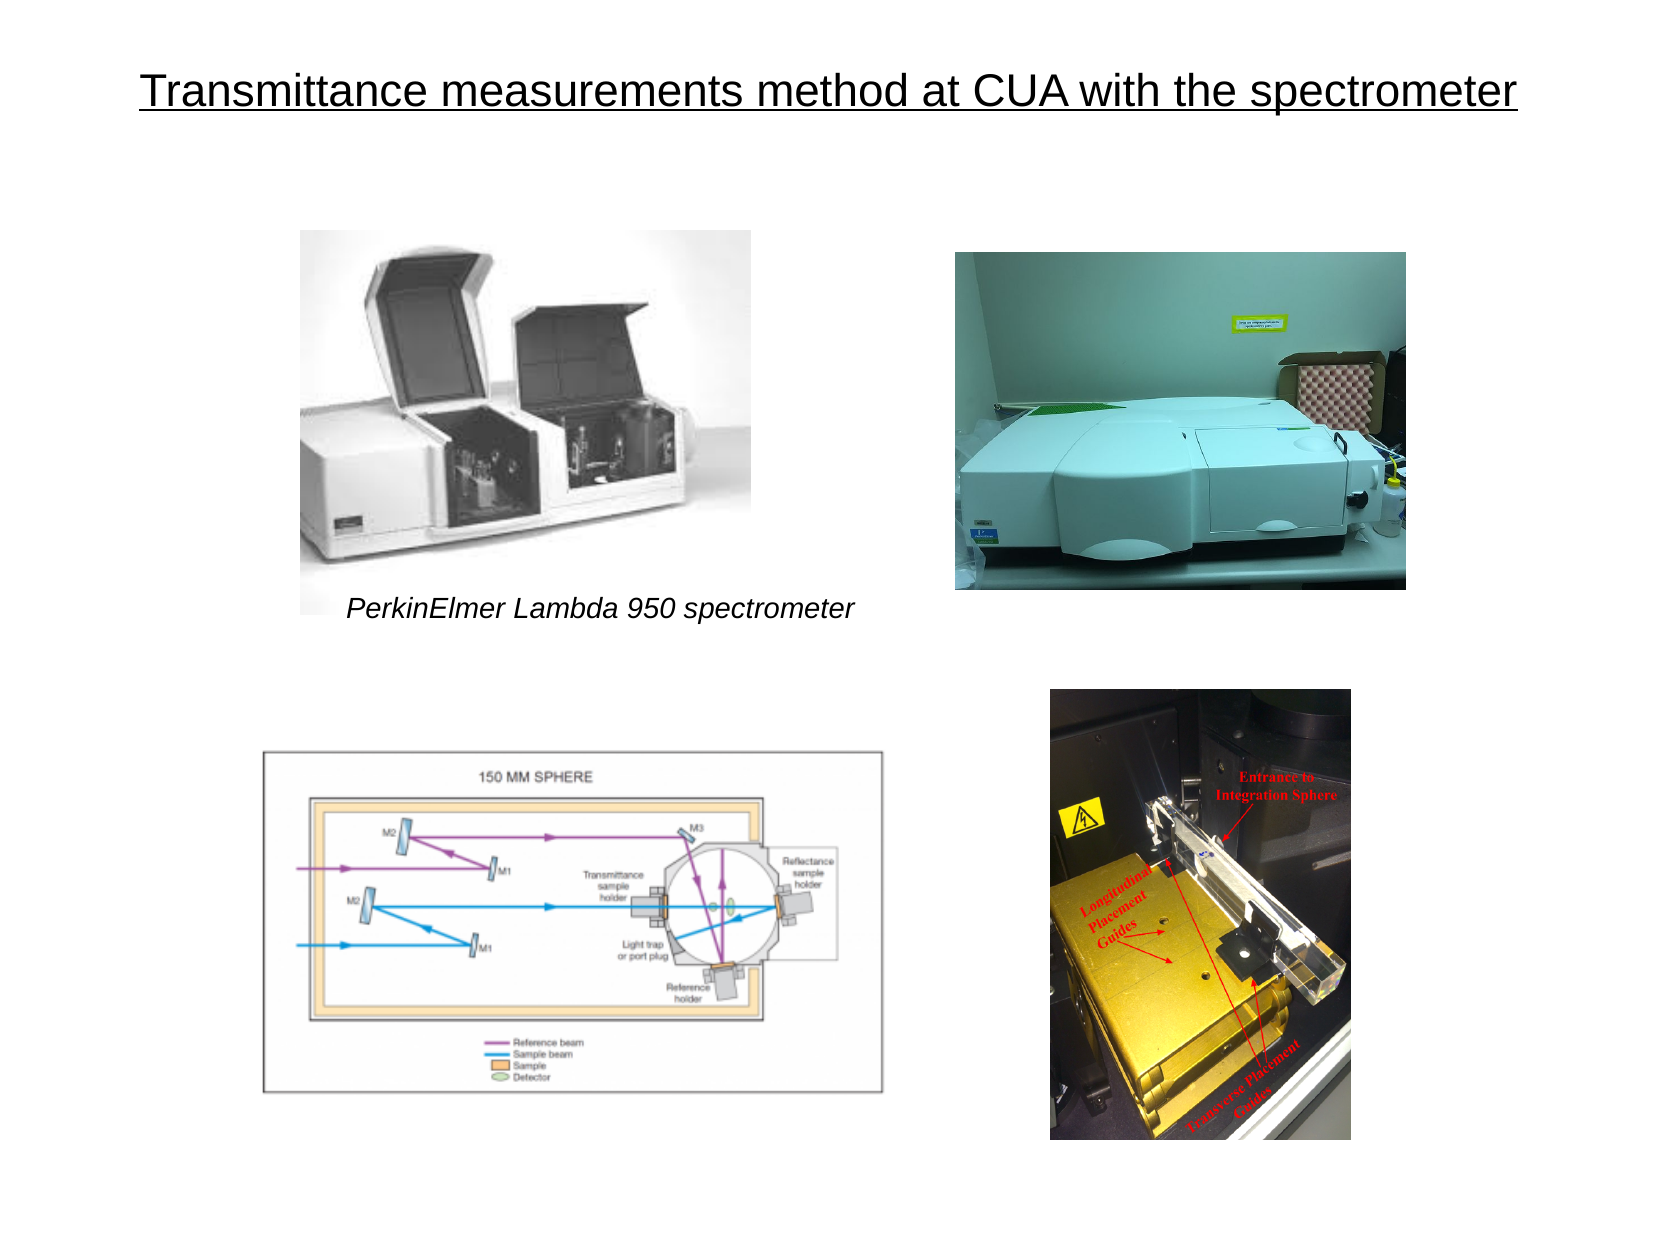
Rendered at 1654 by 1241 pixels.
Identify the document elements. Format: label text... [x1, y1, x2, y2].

picture [260, 750, 886, 1096]
text_box PerkinElmer Lambda 950 spectrometer [331, 585, 871, 633]
picture [300, 231, 751, 616]
picture [955, 252, 1406, 590]
picture [1050, 690, 1351, 1141]
text_box Transmittance measurements method at CUA with the spectrometer [153, 57, 1504, 174]
